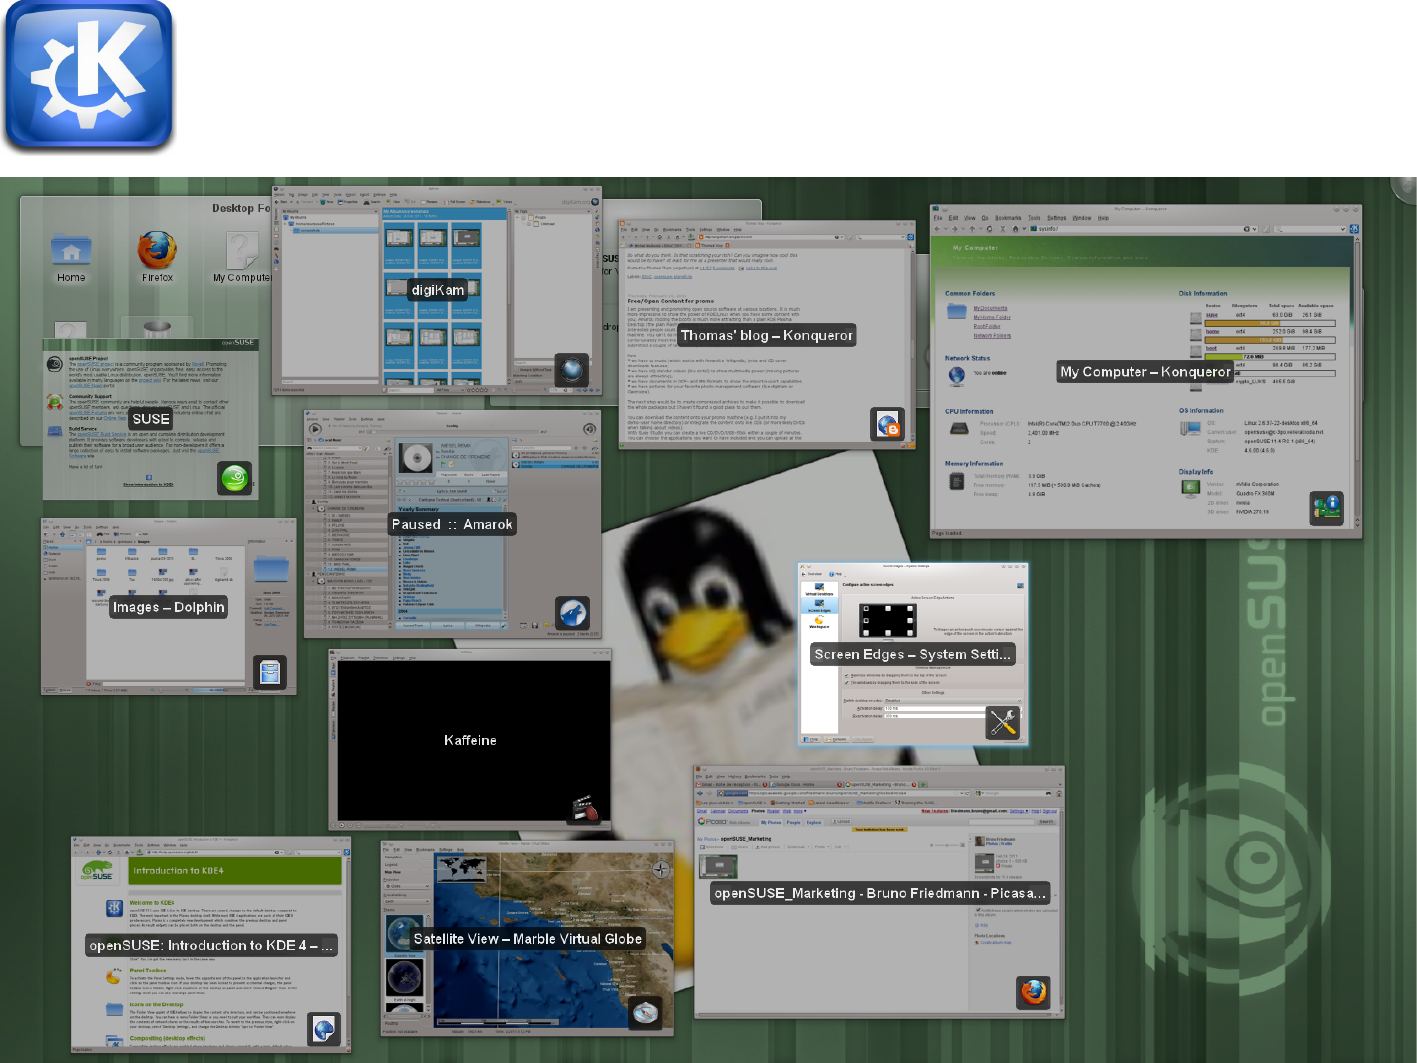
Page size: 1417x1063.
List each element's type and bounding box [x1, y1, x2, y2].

picture [0, 177, 1417, 1063]
picture [0, 0, 177, 156]
